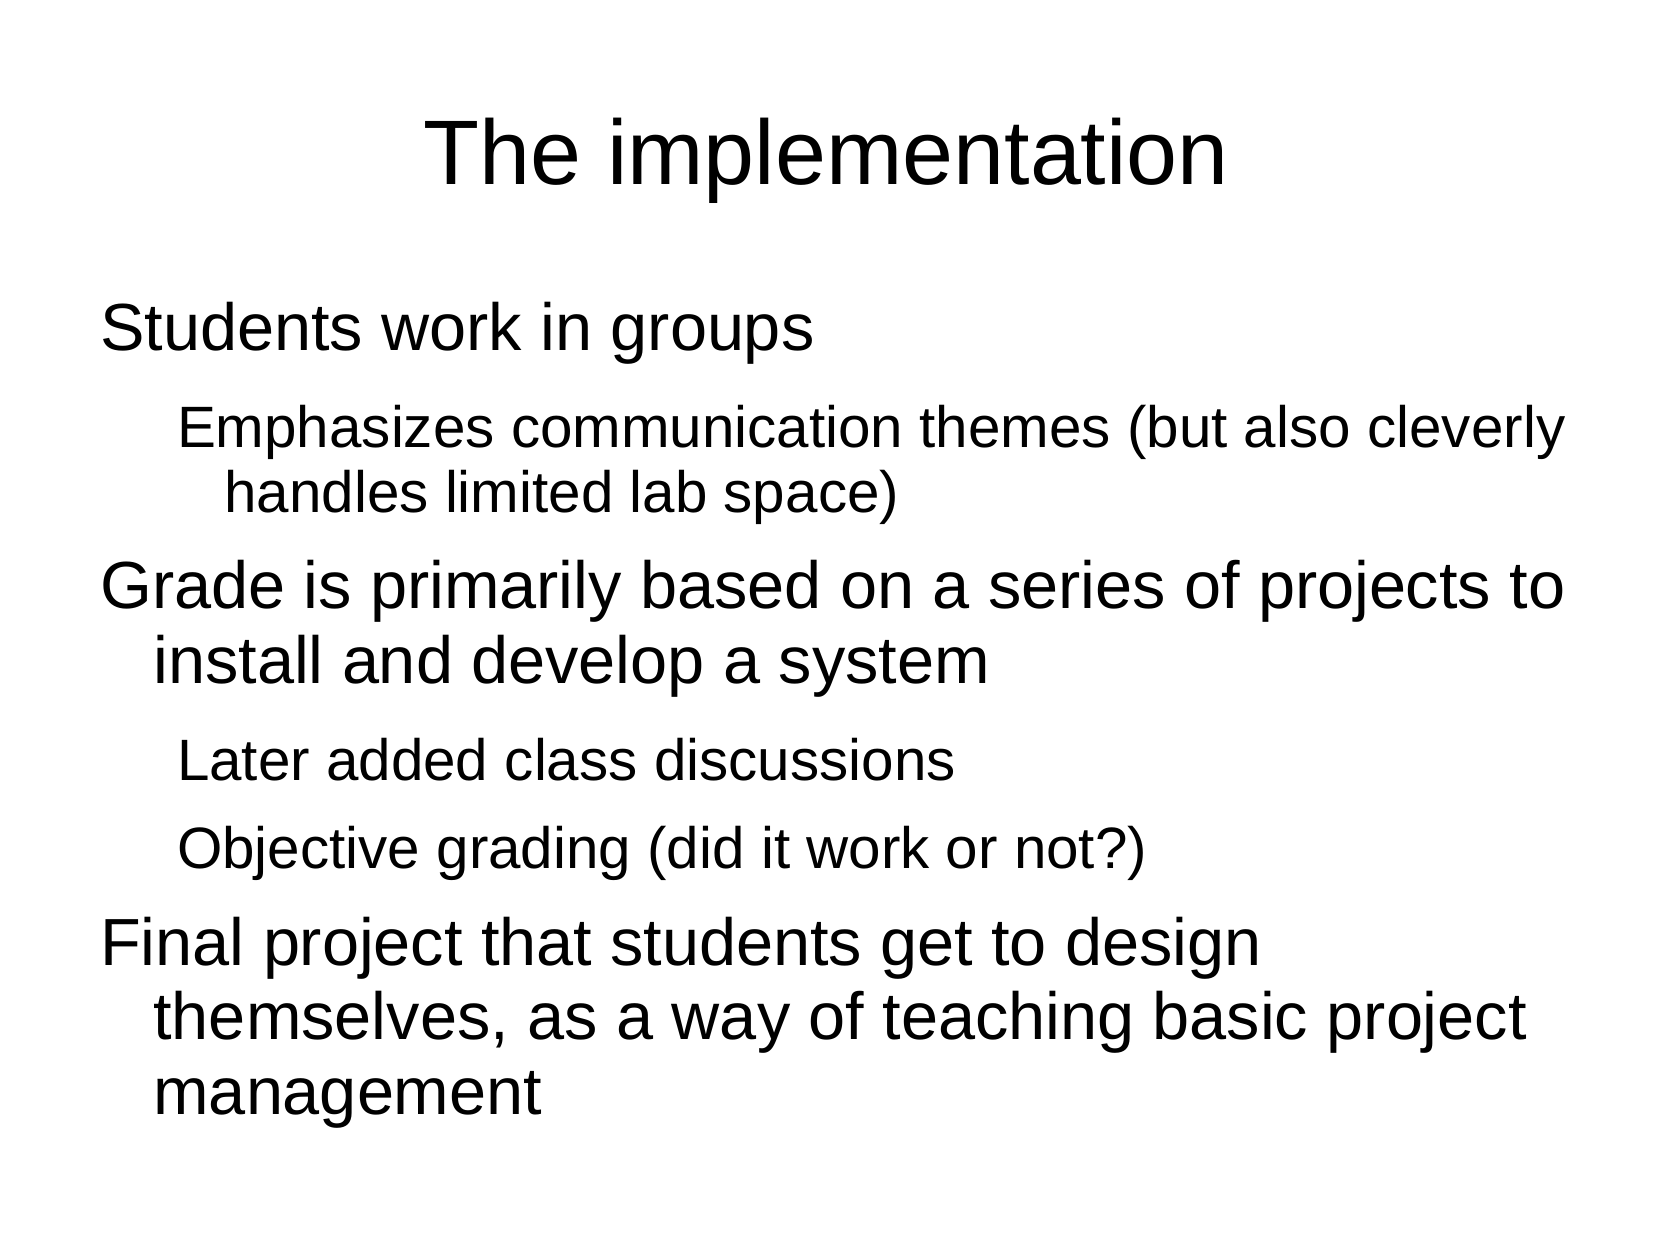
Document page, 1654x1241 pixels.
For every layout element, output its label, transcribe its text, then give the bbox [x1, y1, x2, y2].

list Students work in groups Emphasizes communication themes (but also cleverly handles limited lab space) Grade is primarily based on a series of projects to install and develop a system Later added class discussions Objective grading (did it work or not?) Final project that students get to design themselves, as a way of teaching basic project management [82, 290, 1571, 1129]
title The implementation [82, 56, 1571, 250]
